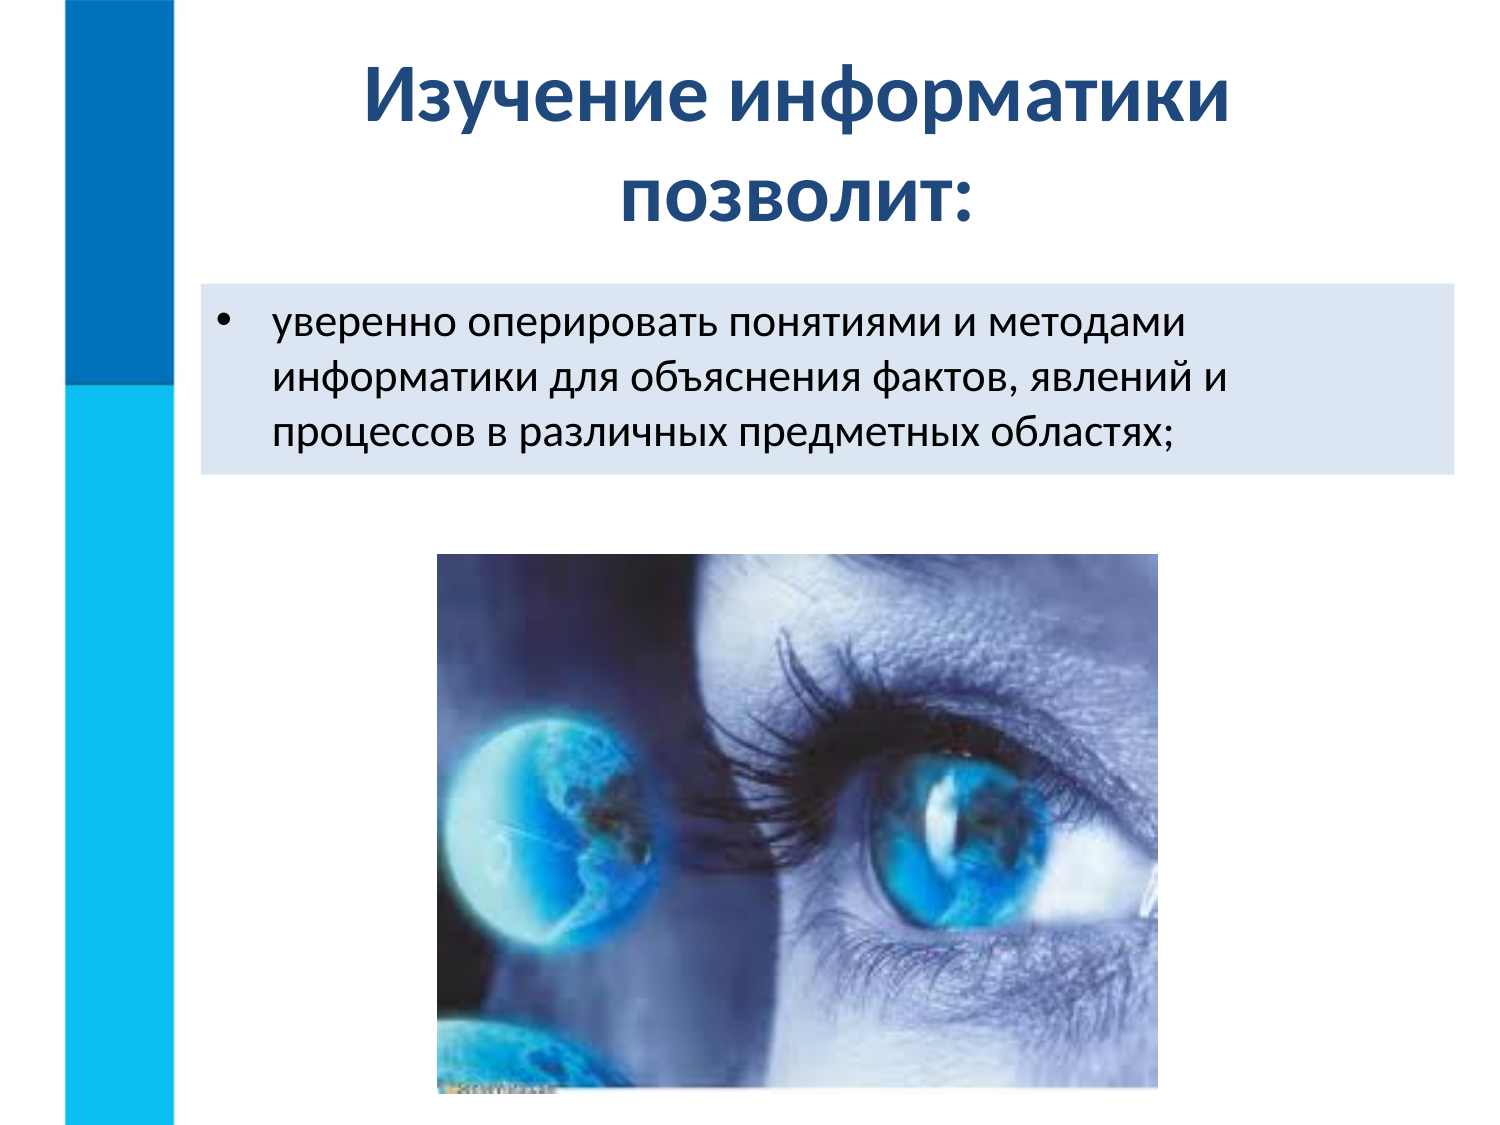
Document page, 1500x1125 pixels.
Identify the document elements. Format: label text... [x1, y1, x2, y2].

text_box Изучение информатики позволит: [171, 31, 1426, 247]
text_box уверенно оперировать понятиями и методами информатики для объяснения фактов, явлений и процессов в различных предметных областях; [200, 283, 1455, 475]
picture [0, 0, 1500, 1125]
